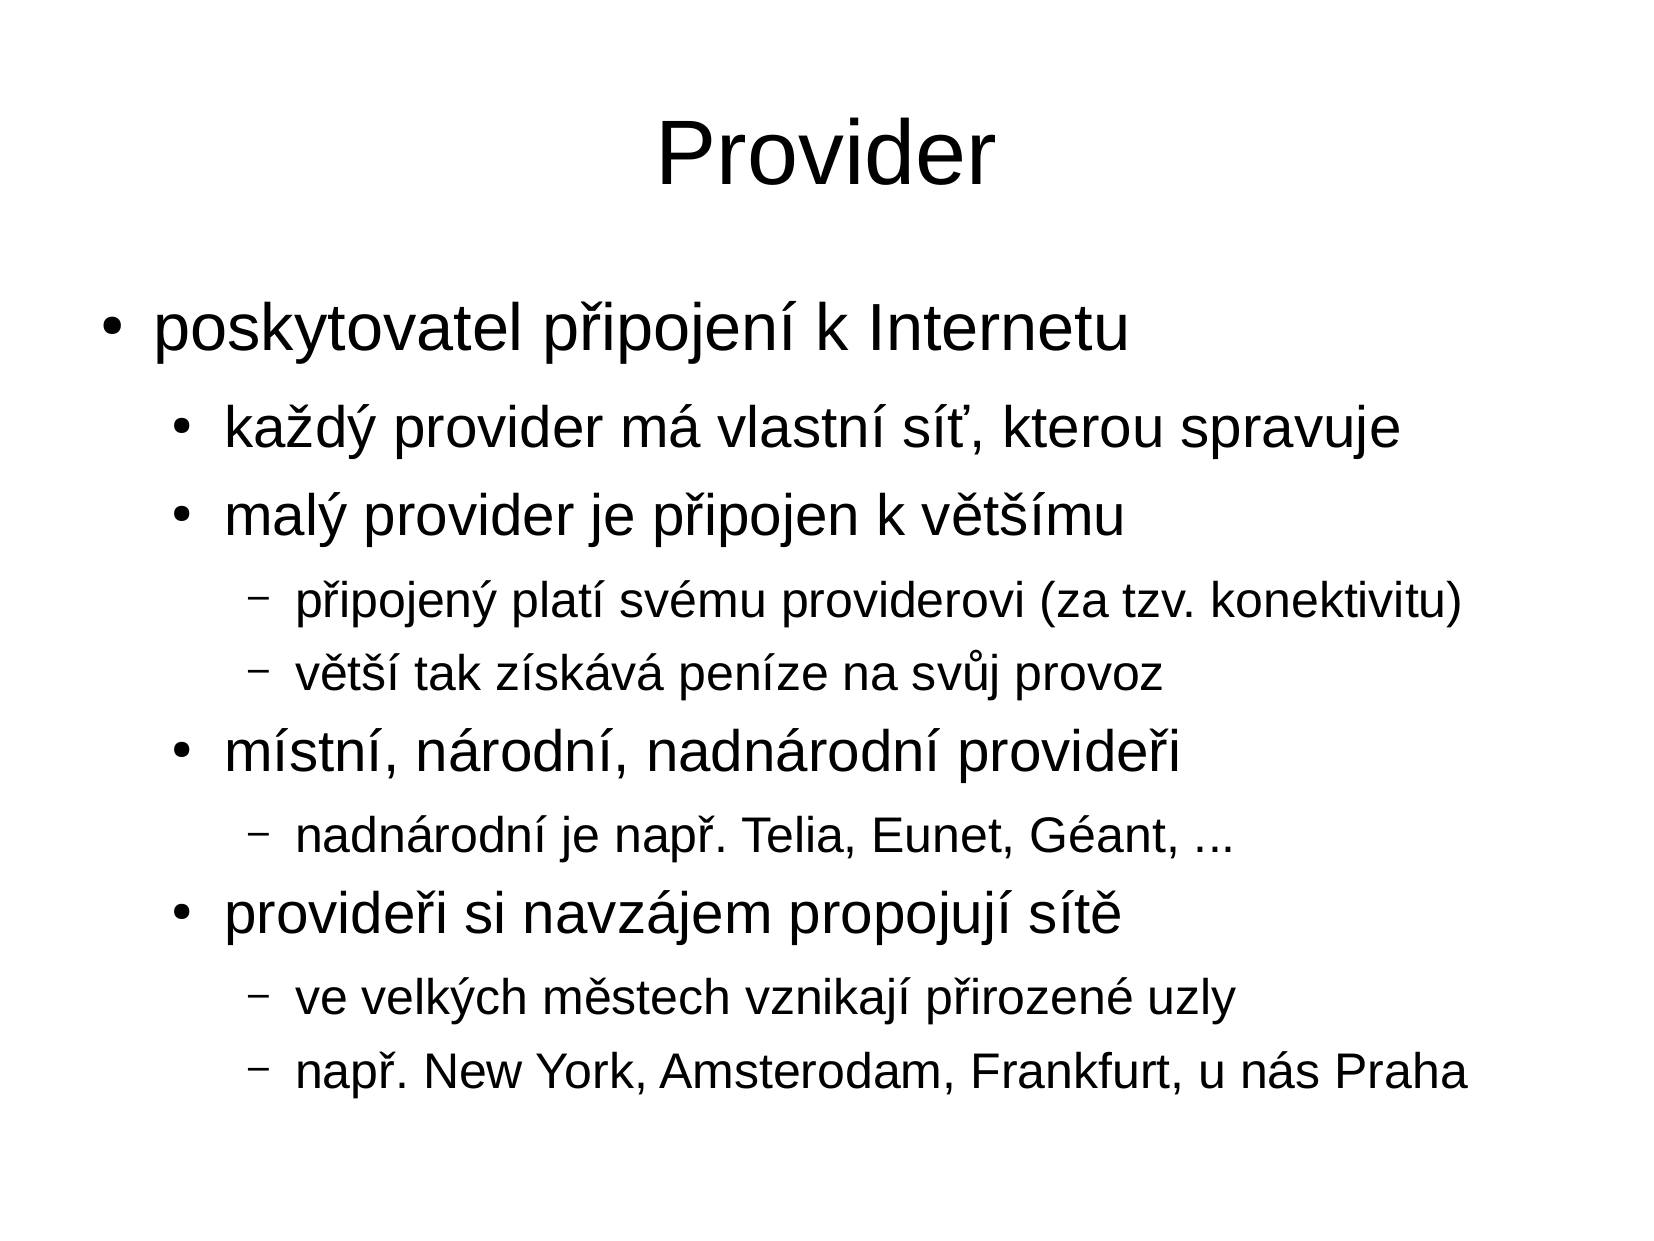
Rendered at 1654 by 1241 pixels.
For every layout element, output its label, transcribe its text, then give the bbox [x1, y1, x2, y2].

title Provider [82, 56, 1571, 250]
list poskytovatel připojení k Internetu každý provider má vlastní síť, kterou spravuje malý provider je připojen k většímu připojený platí svému providerovi (za tzv. konektivitu) větší tak získává peníze na svůj provoz místní, národní, nadnárodní provideři nadnárodní je např. Telia, Eunet, Géant, ... provideři si navzájem propojují sítě ve velkých městech vznikají přirozené uzly např. New York, Amsterodam, Frankfurt, u nás Praha [82, 290, 1571, 1099]
